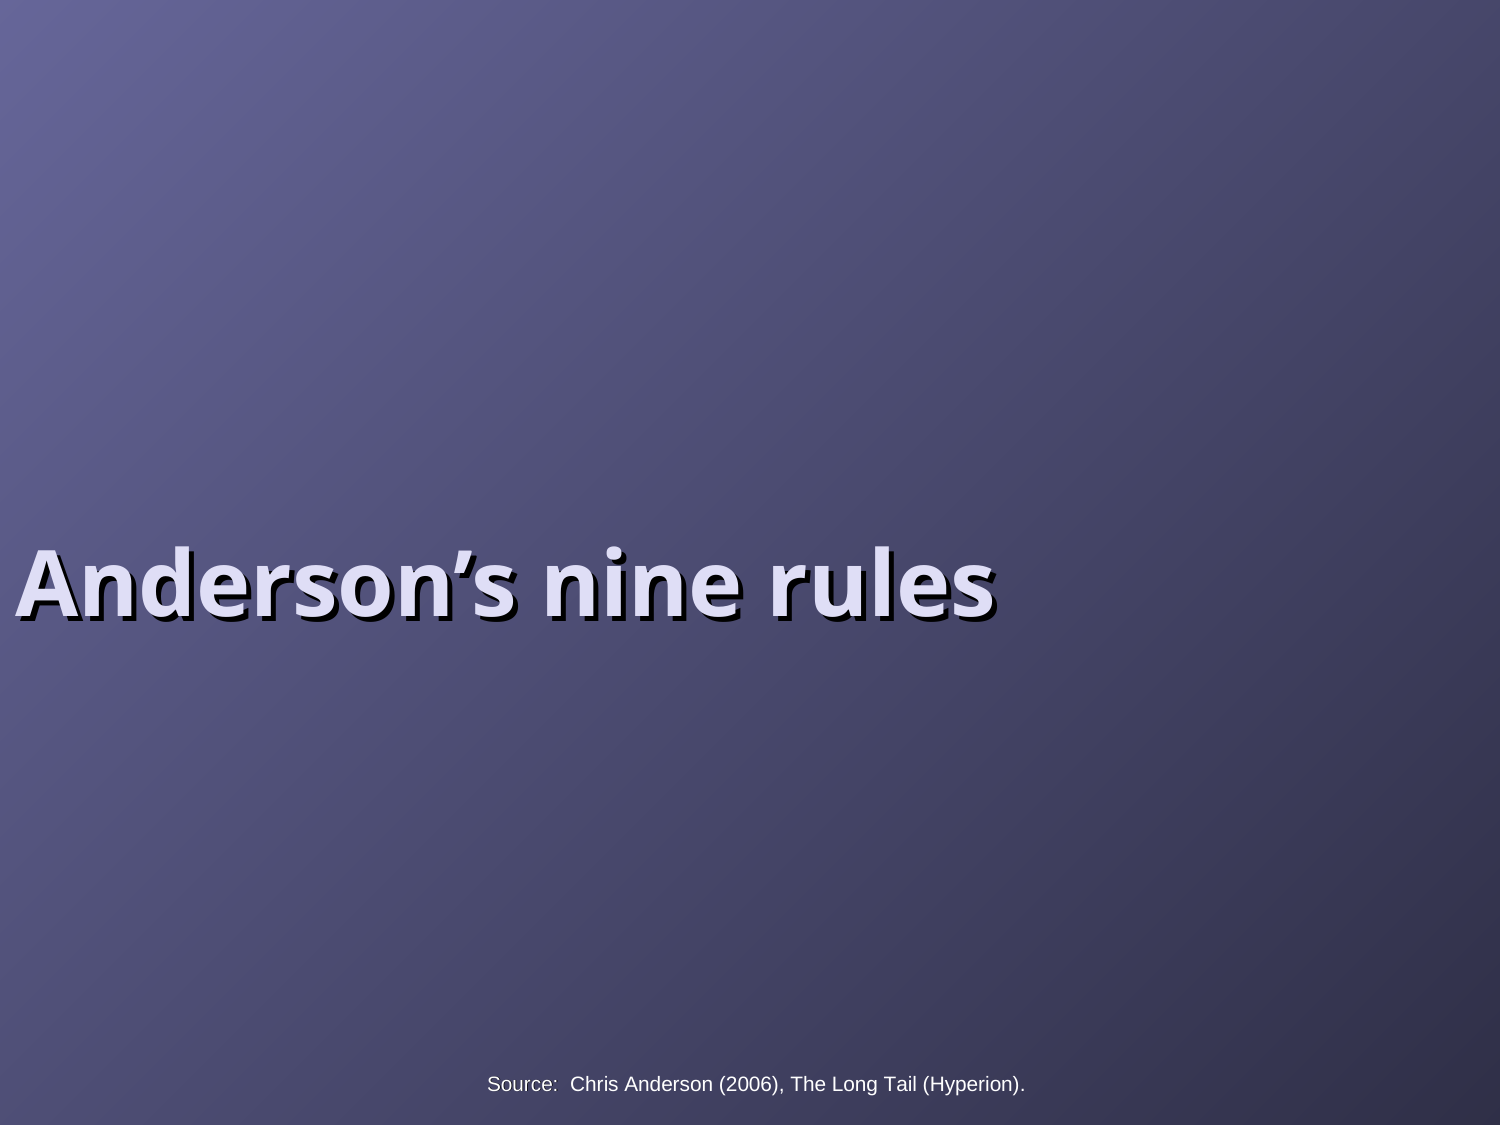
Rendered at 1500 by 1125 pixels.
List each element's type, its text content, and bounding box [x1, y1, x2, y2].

text_box Source: Chris Anderson (2006), The Long Tail (Hyperion). [237, 1062, 1276, 1103]
title Anderson’s nine rules [0, 487, 1500, 676]
